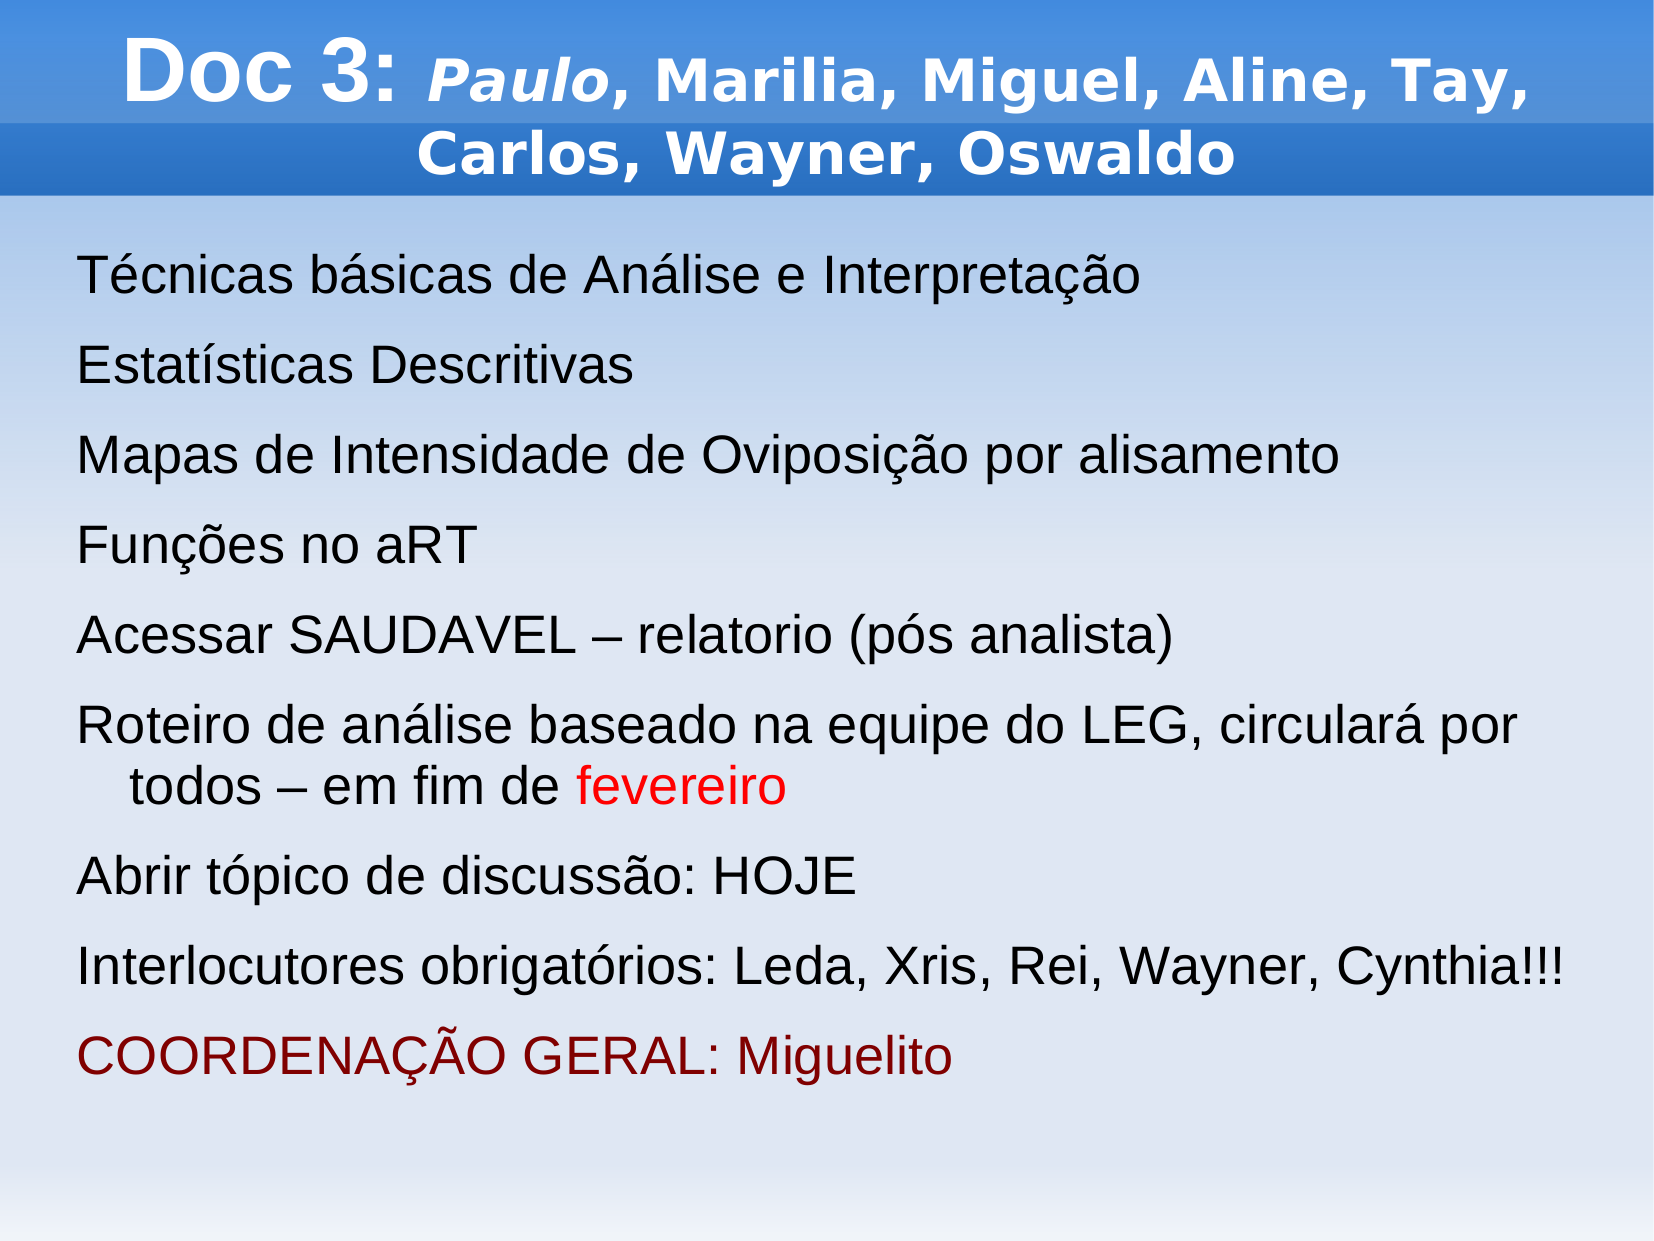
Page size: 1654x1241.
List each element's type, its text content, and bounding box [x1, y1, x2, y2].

title Doc 3: Paulo, Marilia, Miguel, Aline, Tay, Carlos, Wayner, Oswaldo [29, 0, 1625, 208]
list Técnicas básicas de Análise e Interpretação Estatísticas Descritivas Mapas de Intensidade de Oviposição por alisamento Funções no aRT Acessar SAUDAVEL – relatorio (pós analista) Roteiro de análise baseado na equipe do LEG, circulará por todos – em fim de fevereiro Abrir tópico de discussão: HOJE Interlocutores obrigatórios: Leda, Xris, Rei, Wayner, Cynthia!!! COORDENAÇÃO GERAL: Miguelito [59, 244, 1625, 1087]
picture [0, 0, 1654, 1241]
